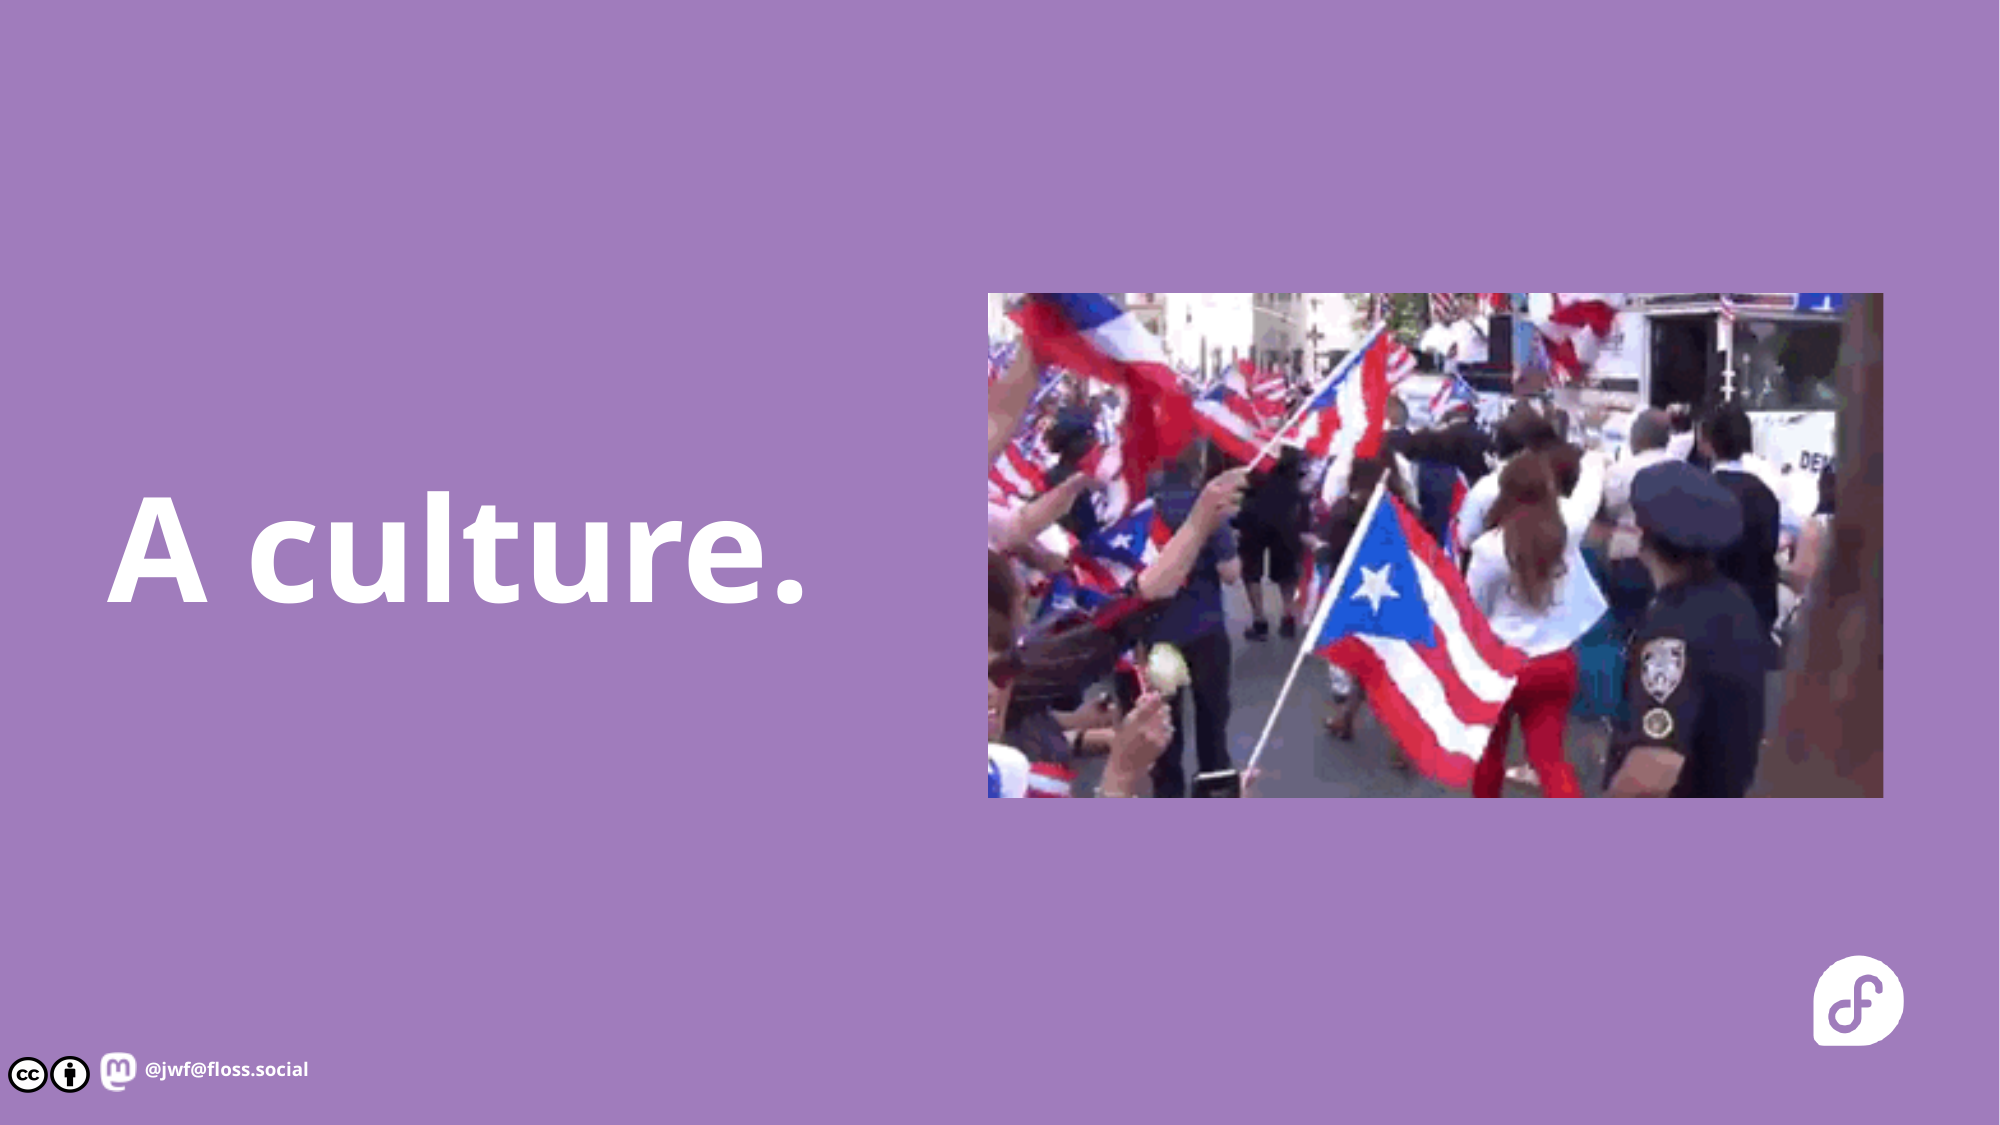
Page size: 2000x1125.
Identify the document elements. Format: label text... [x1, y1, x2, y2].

list @jwf@floss.social [135, 1047, 319, 1084]
picture [1813, 955, 1904, 1046]
picture [50, 1056, 90, 1093]
picture [8, 1057, 48, 1093]
picture [100, 1052, 137, 1092]
picture [988, 293, 1884, 798]
title A culture. [107, 98, 1500, 994]
